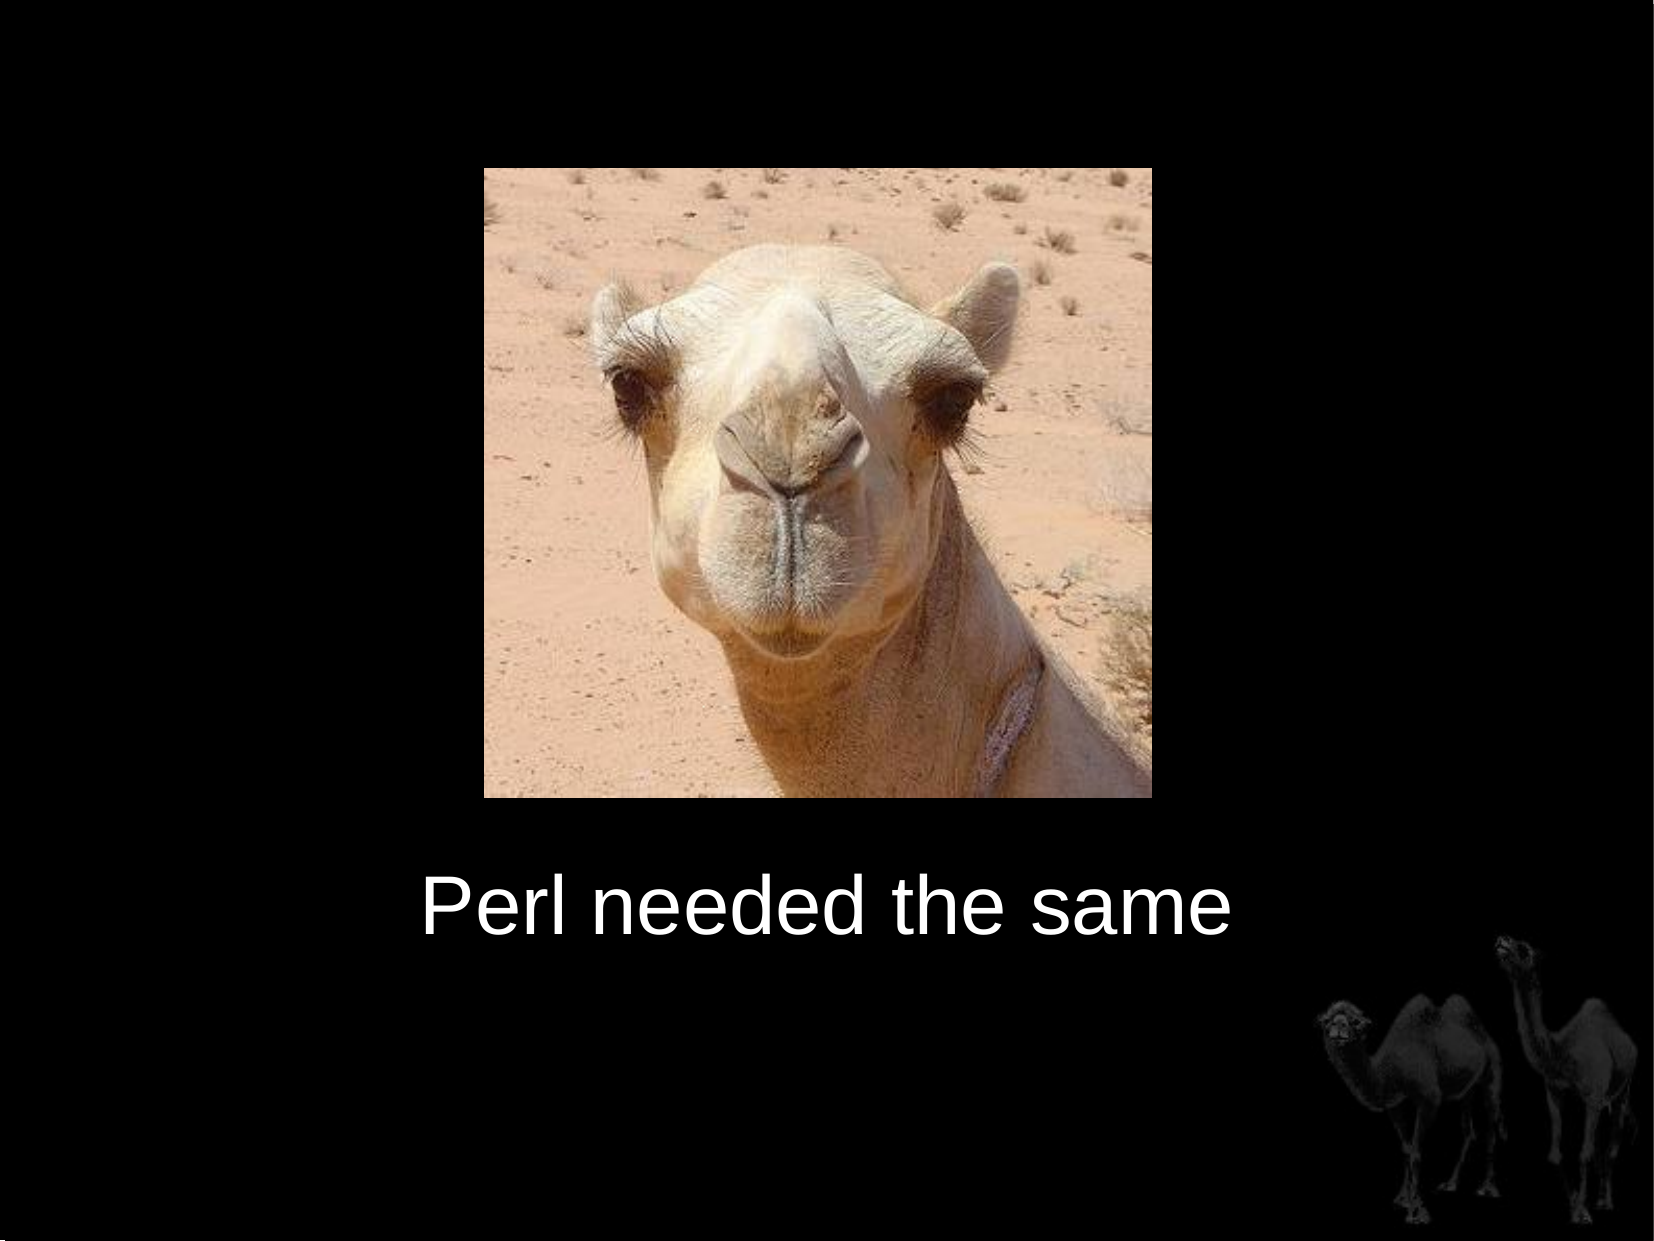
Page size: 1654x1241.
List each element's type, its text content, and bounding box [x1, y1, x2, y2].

subtitle Perl needed the same [82, 59, 1571, 1102]
picture [5, 4, 1654, 1241]
